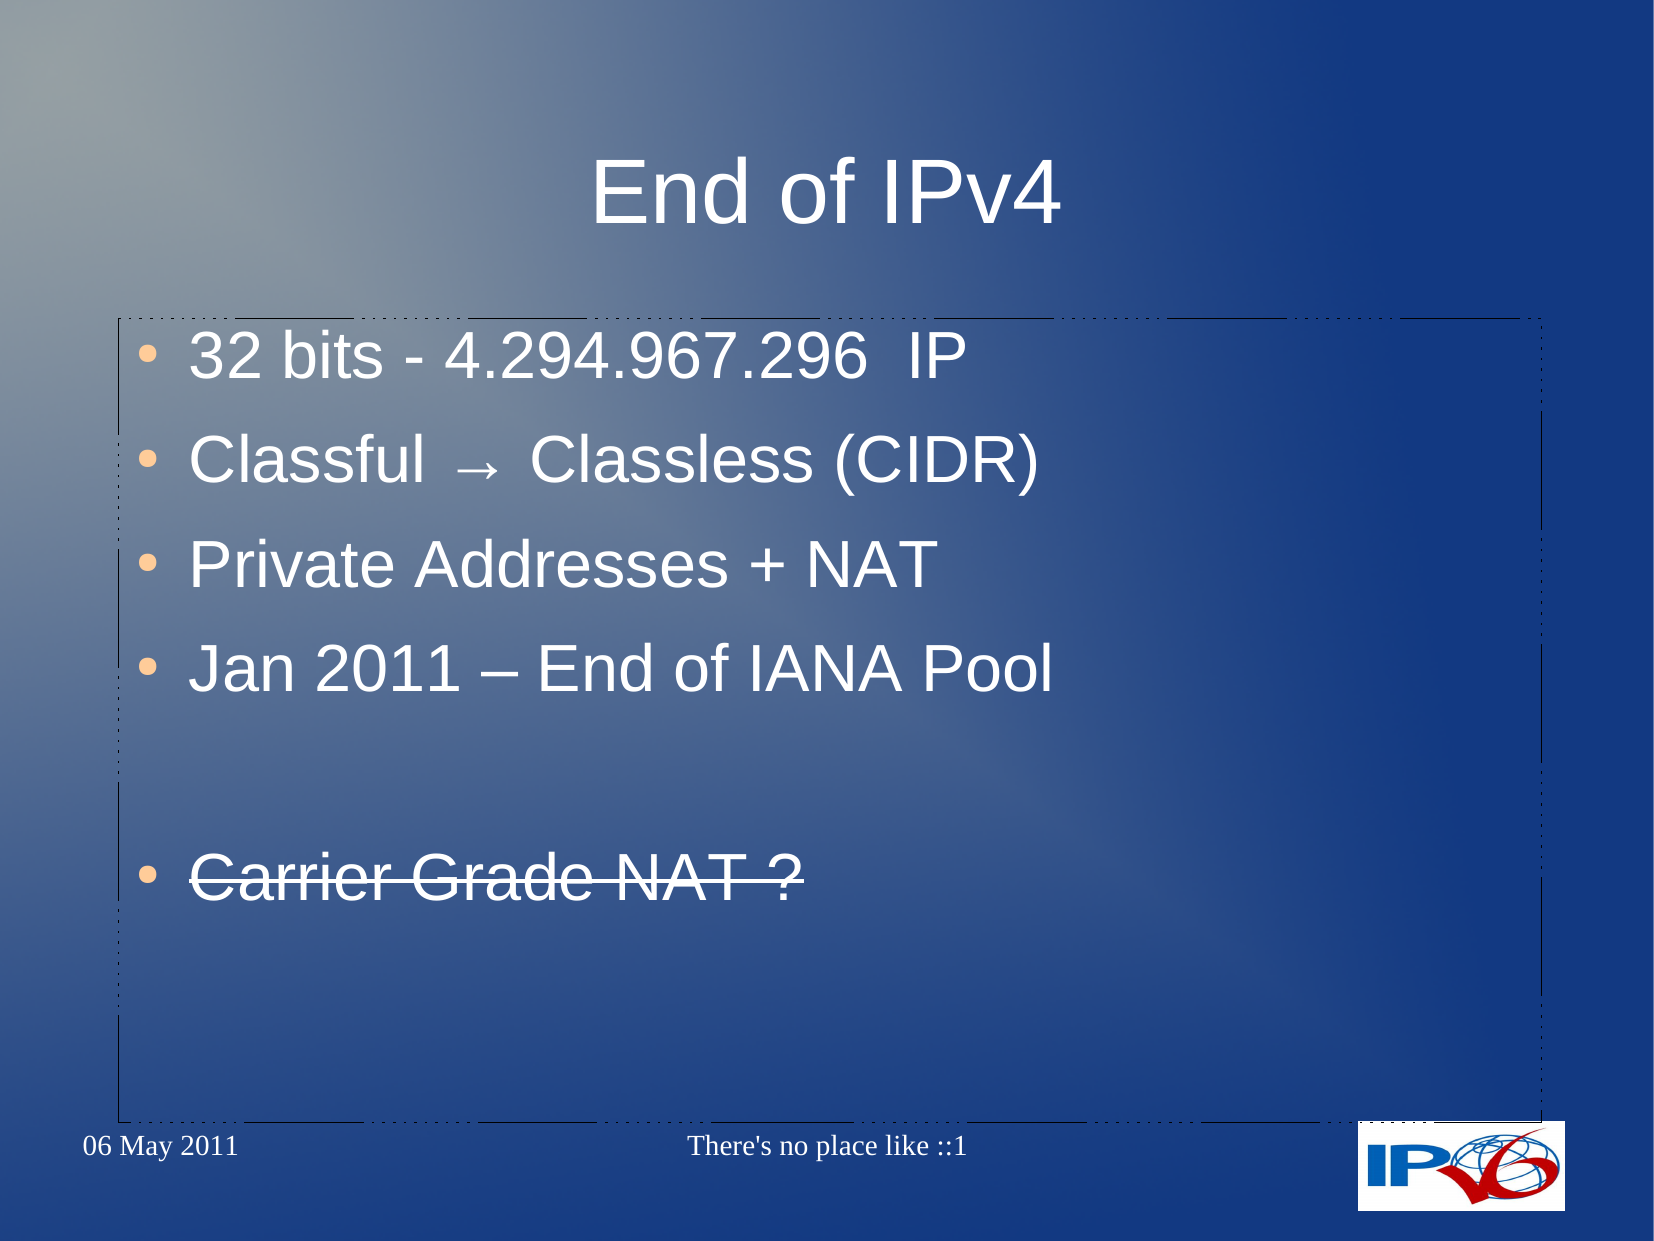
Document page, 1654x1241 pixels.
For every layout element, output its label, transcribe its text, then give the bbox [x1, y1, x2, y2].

list 32 bits - 4.294.967.296 IP Classful → Classless (CIDR) Private Addresses + NAT Jan 2011 – End of IANA Pool Carrier Grade NAT ? [118, 318, 1542, 1123]
title End of IPv4 [82, 95, 1571, 289]
picture [0, 0, 1654, 1241]
